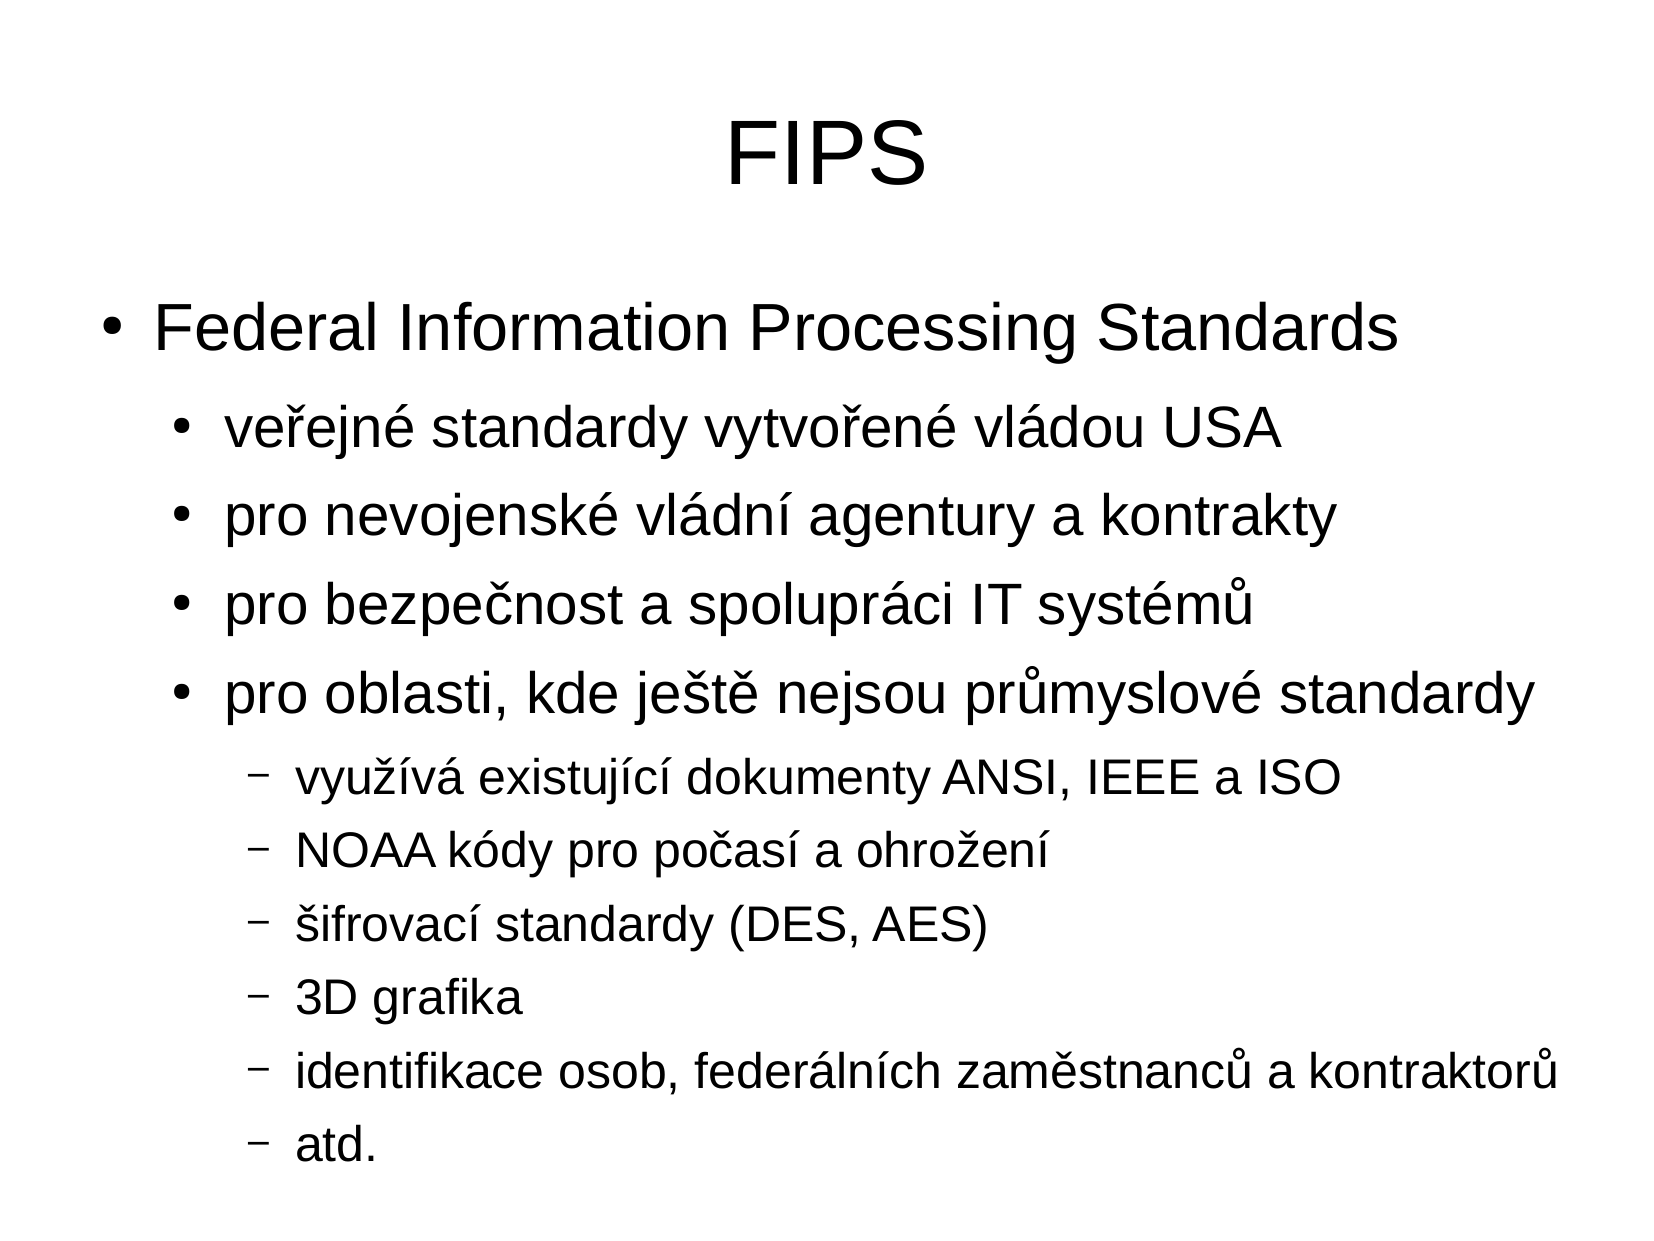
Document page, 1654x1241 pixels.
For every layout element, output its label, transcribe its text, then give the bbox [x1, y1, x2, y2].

list Federal Information Processing Standards veřejné standardy vytvořené vládou USA pro nevojenské vládní agentury a kontrakty pro bezpečnost a spolupráci IT systémů pro oblasti, kde ještě nejsou průmyslové standardy využívá existující dokumenty ANSI, IEEE a ISO NOAA kódy pro počasí a ohrožení šifrovací standardy (DES, AES) 3D grafika identifikace osob, federálních zaměstnanců a kontraktorů atd. [82, 290, 1571, 1173]
title FIPS [82, 49, 1571, 257]
